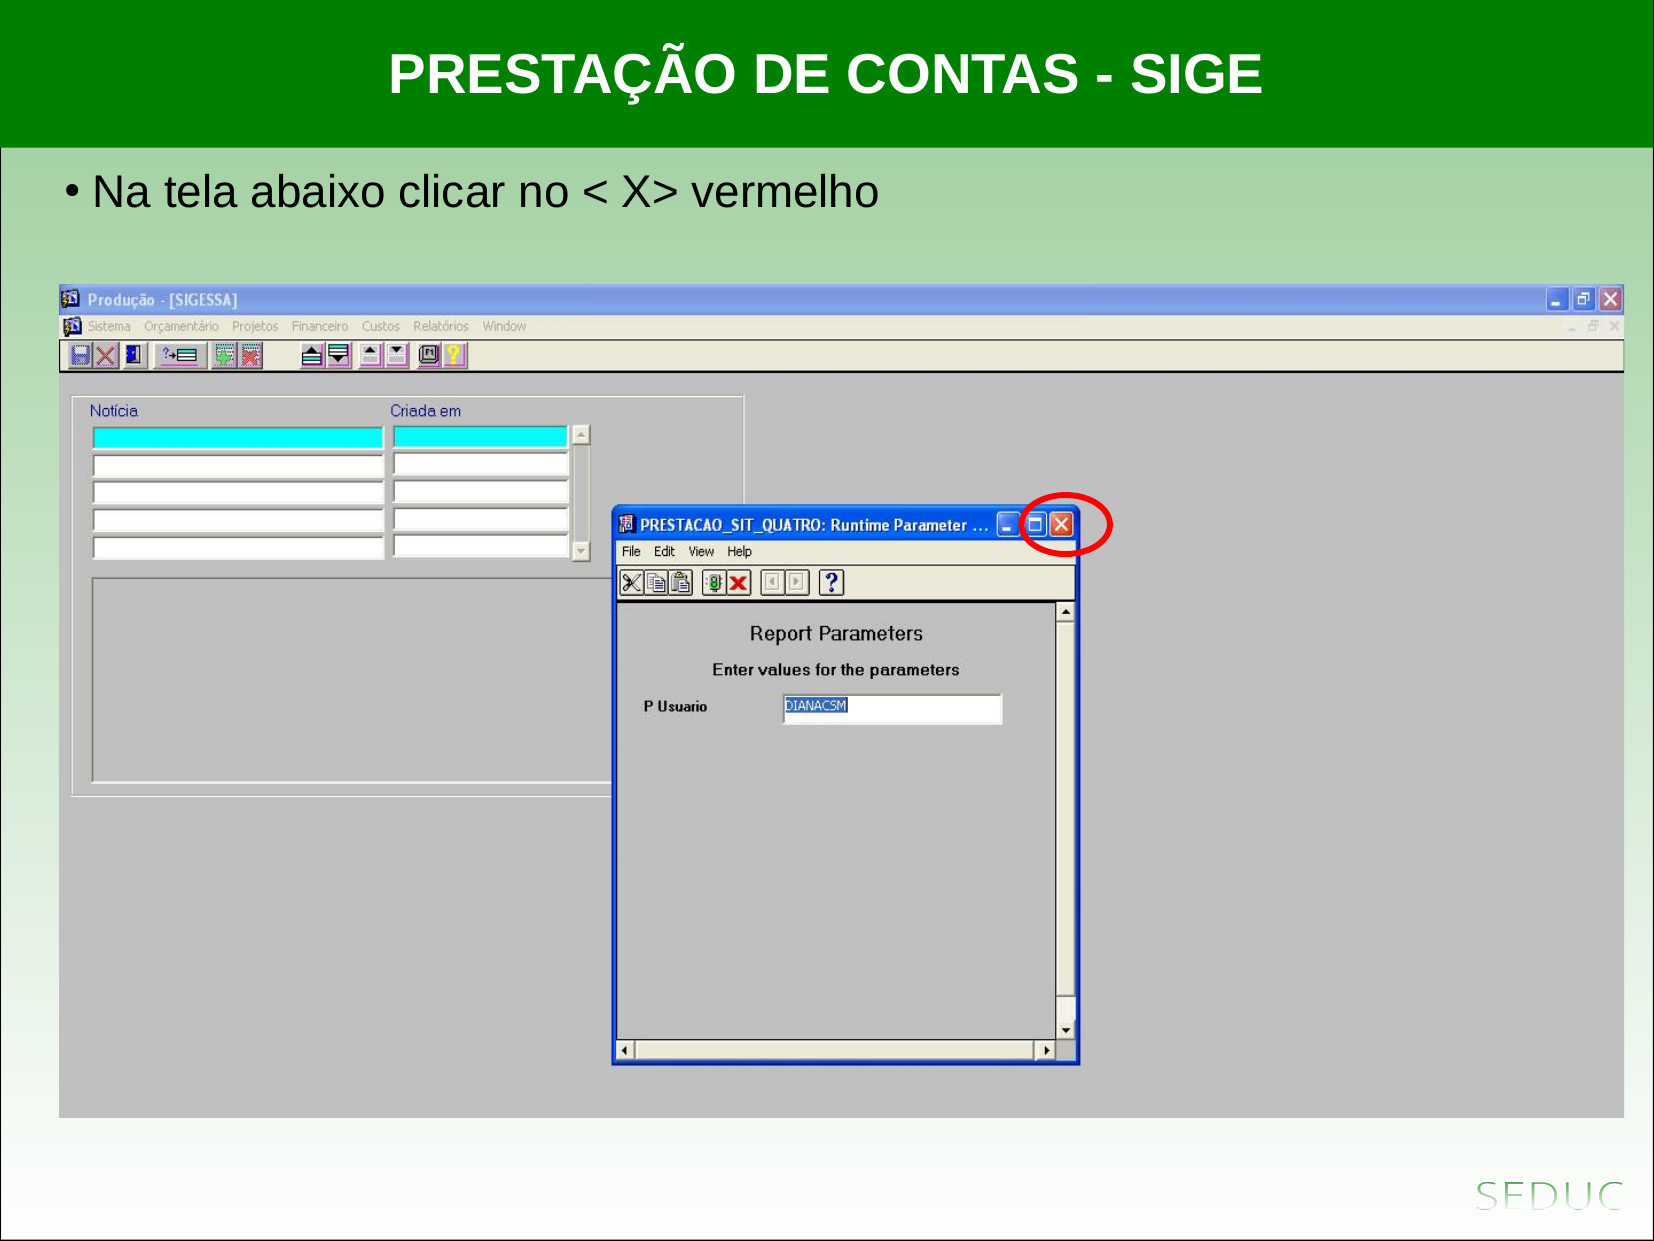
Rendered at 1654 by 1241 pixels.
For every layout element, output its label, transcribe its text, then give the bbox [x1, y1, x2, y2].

text_box SEDUC [1476, 1181, 1498, 1211]
text_box SEDUC [1598, 1181, 1624, 1211]
text_box [0, 148, 1654, 1241]
picture [59, 284, 1625, 1118]
text_box SEDUC [1565, 1181, 1592, 1211]
text_box Na tela abaixo clicar no < X> vermelho [0, 148, 945, 237]
text_box PRESTAÇÃO DE CONTAS - SIGE [0, 0, 1654, 148]
text_box SEDUC [1530, 1181, 1558, 1211]
text_box SEDUC [1504, 1181, 1524, 1211]
